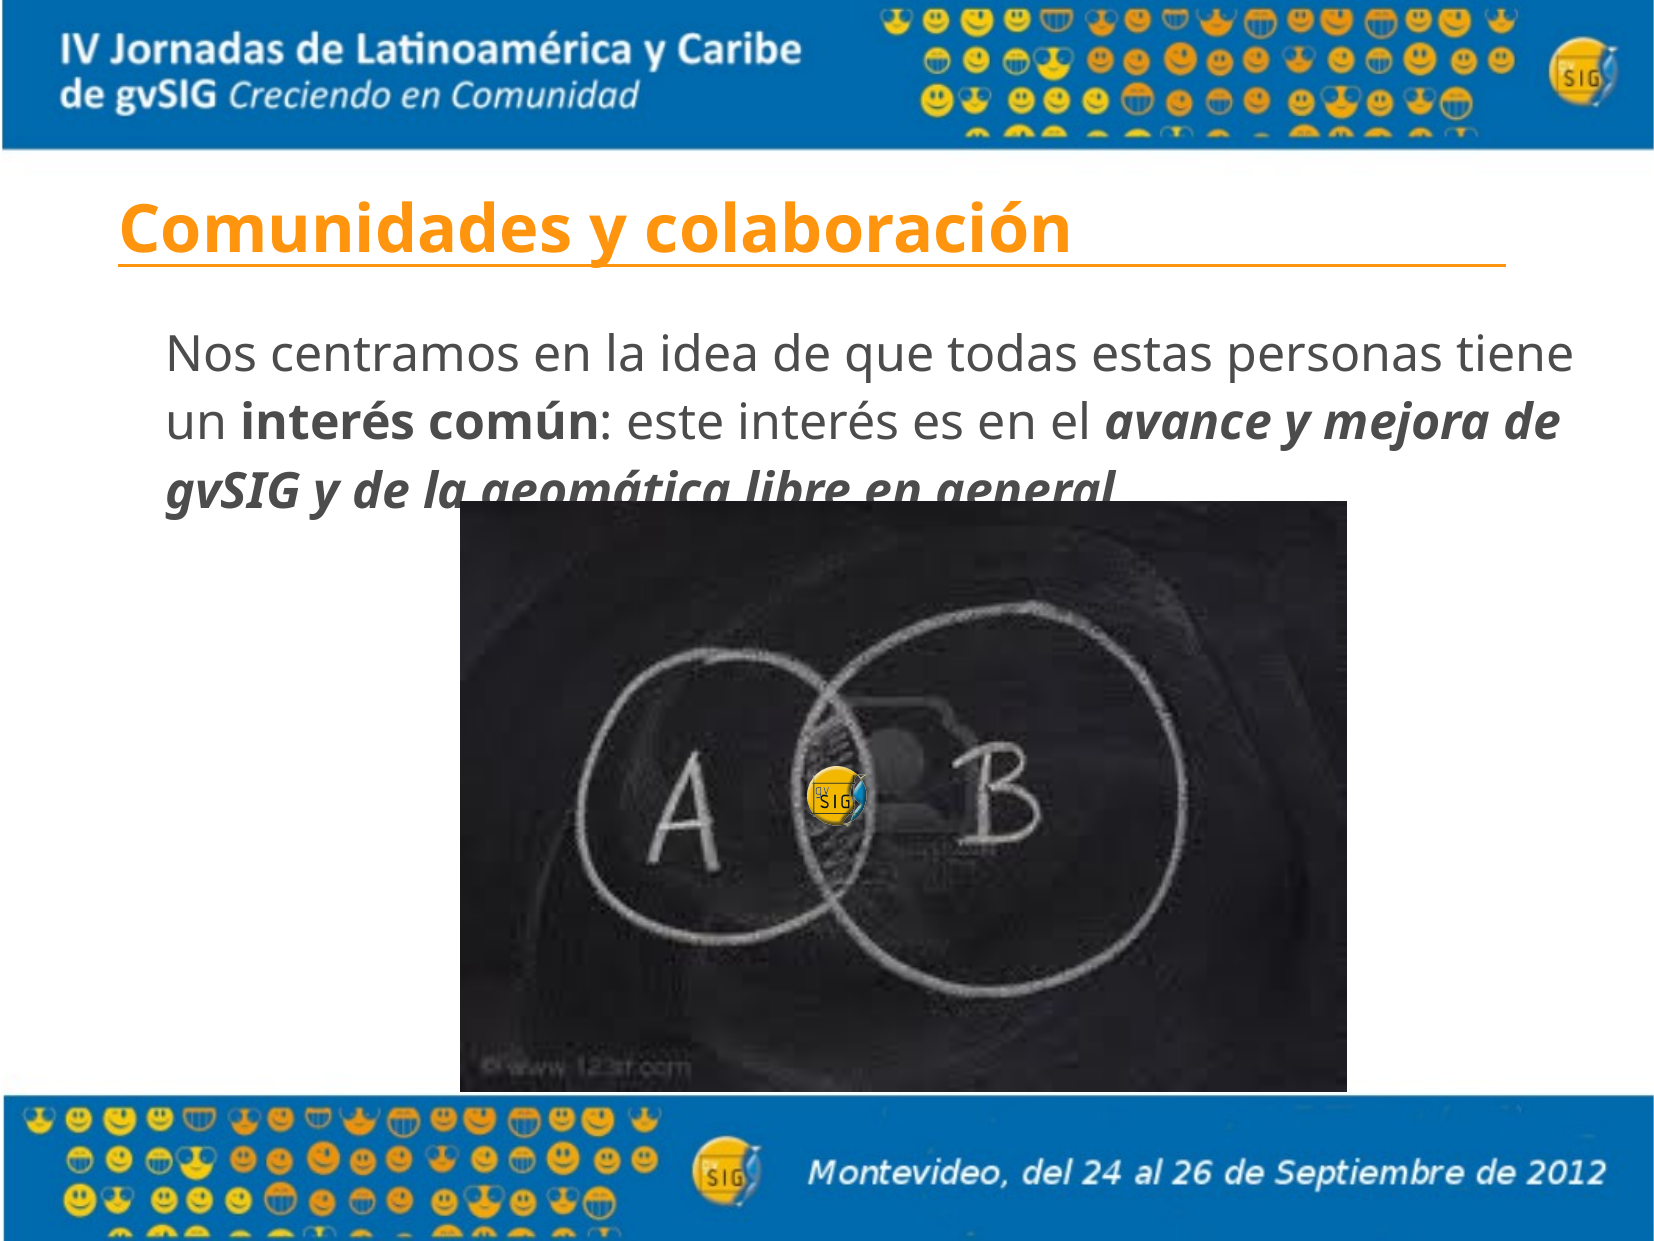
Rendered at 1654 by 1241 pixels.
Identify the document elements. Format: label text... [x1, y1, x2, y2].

title Comunidades y colaboración [118, 187, 1607, 266]
title Nos centramos en la idea de que todas estas personas tiene un interés común: este interés es en el avance y mejora de gvSIG y de la geomática libre en general. [165, 303, 1613, 537]
picture [1, 0, 1654, 1241]
